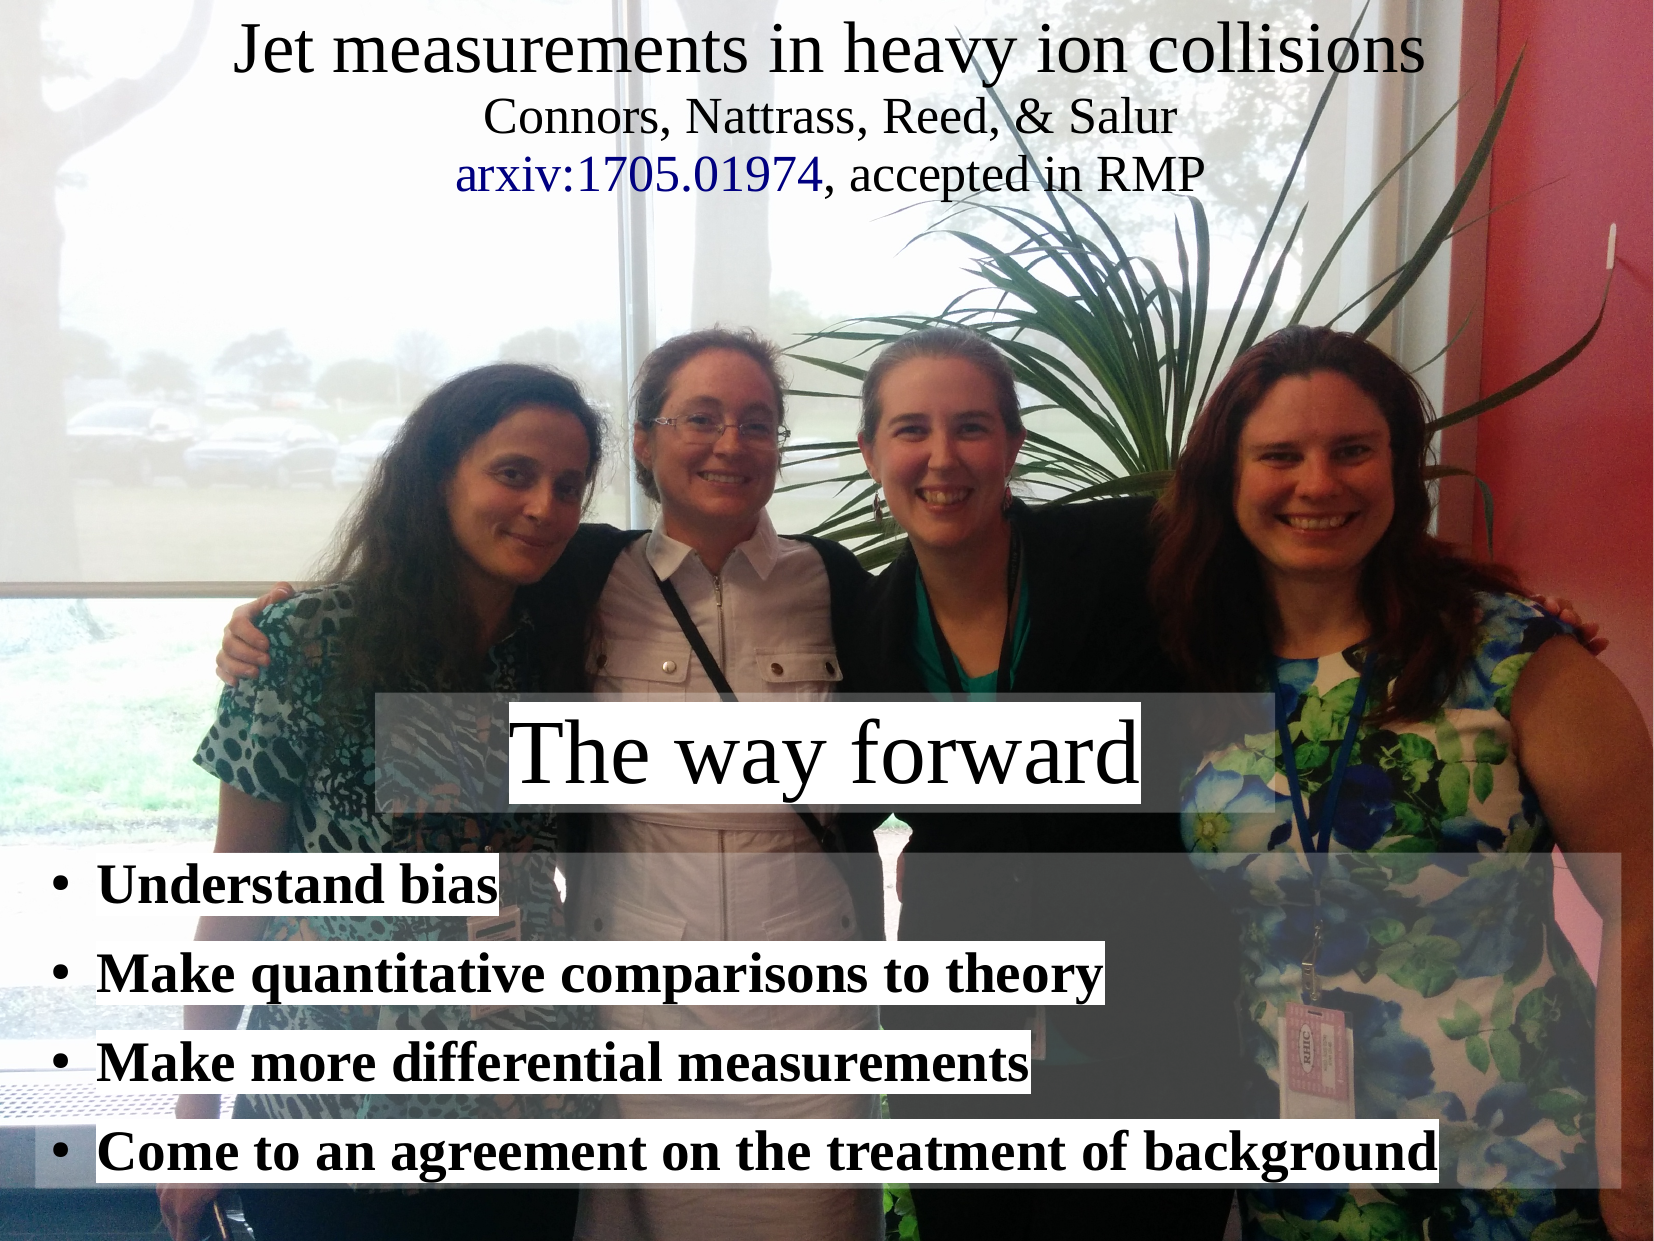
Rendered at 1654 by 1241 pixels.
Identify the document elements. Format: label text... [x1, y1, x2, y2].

picture [0, 0, 1654, 1241]
list Understand bias Make quantitative comparisons to theory Make more differential measurements Come to an agreement on the treatment of background [35, 852, 1622, 1189]
title The way forward [375, 692, 1276, 813]
text_box Jet measurements in heavy ion collisions Connors, Nattrass, Reed, & Salur arxiv:1705.01974, accepted in RMP [1, 0, 1654, 303]
